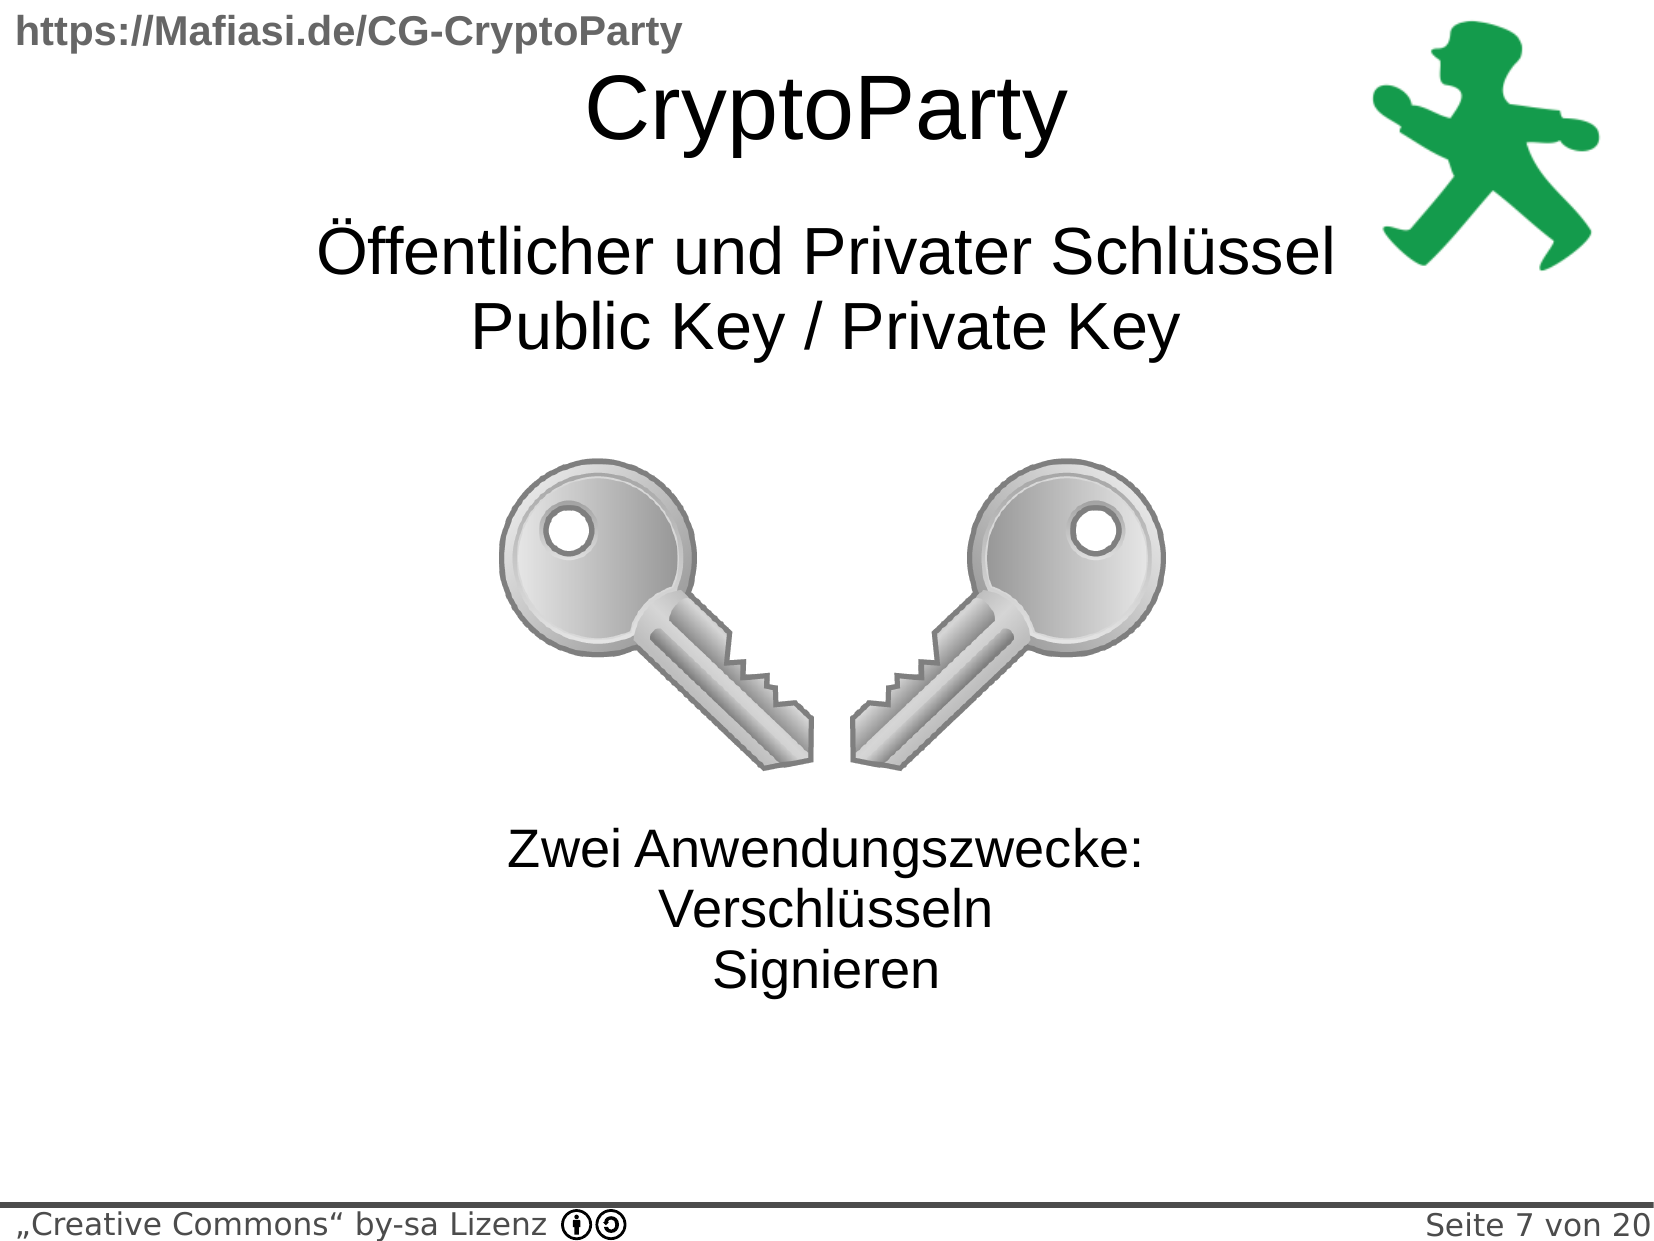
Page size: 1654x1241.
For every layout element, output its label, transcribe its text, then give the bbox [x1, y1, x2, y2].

picture [1317, 0, 1654, 313]
text_box Zwei Anwendungszwecke: Verschlüsseln Signieren [139, 811, 1514, 1219]
text_box Öffentlicher und Privater Schlüssel Public Key / Private Key [37, 206, 1616, 372]
picture [477, 435, 1187, 791]
